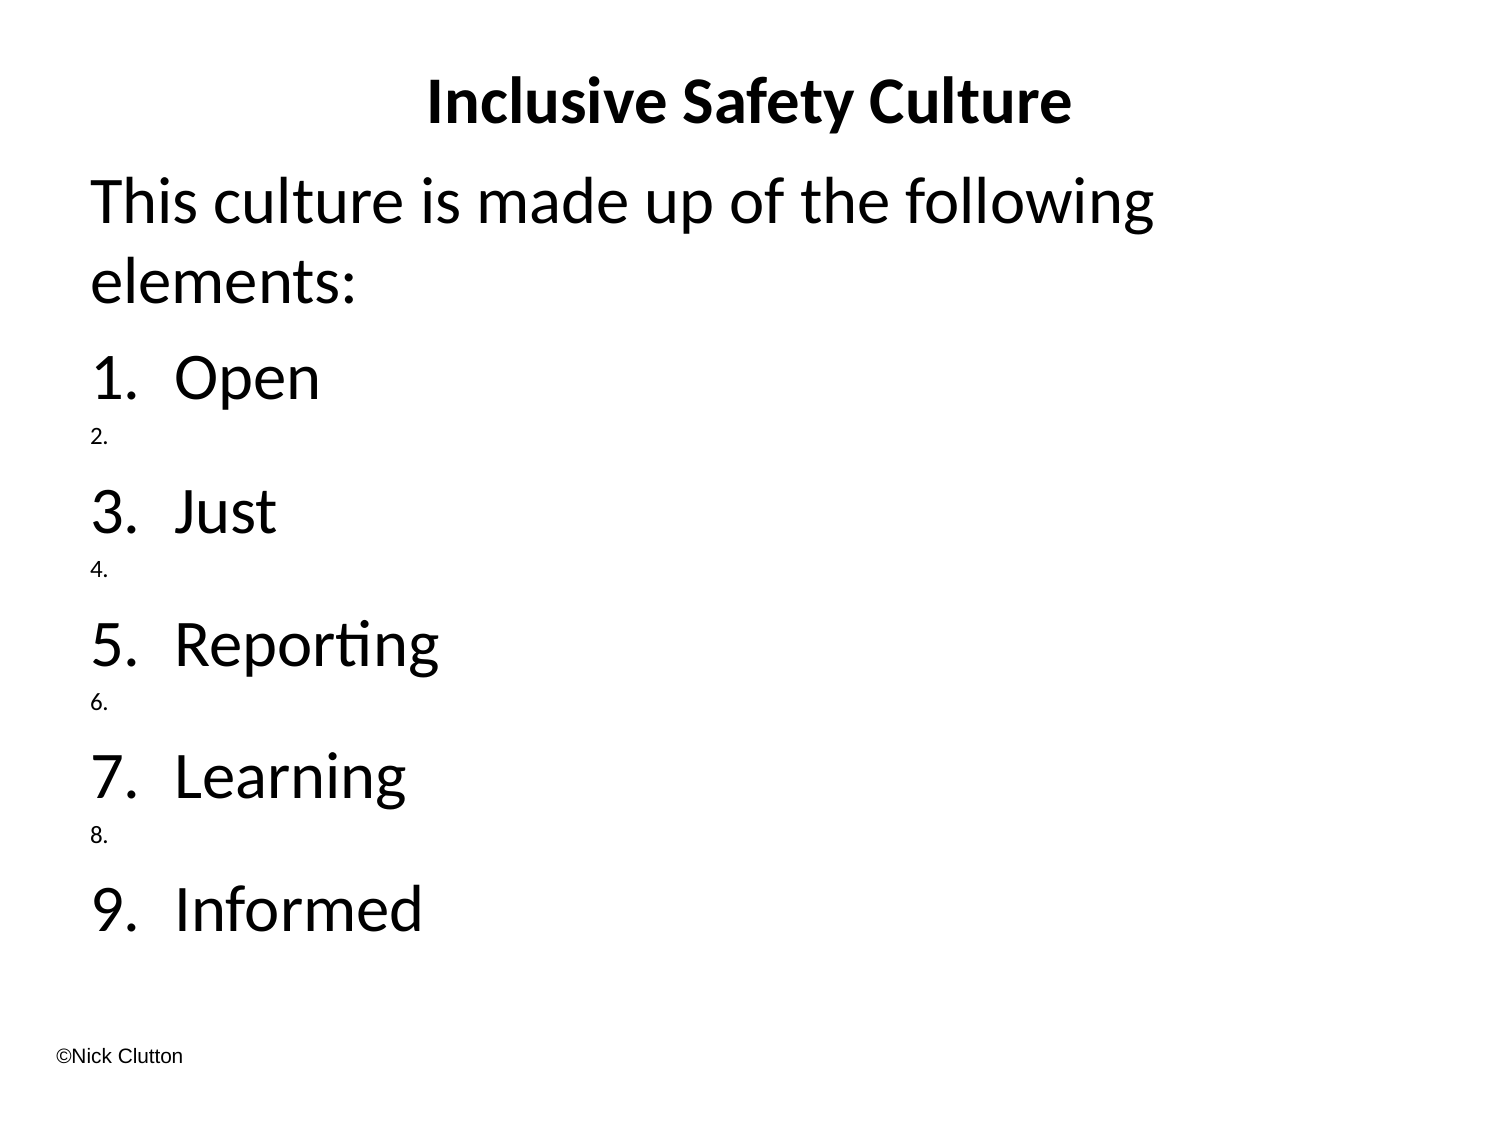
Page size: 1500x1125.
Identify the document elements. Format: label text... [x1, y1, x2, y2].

text_box ©Nick Clutton [41, 1035, 207, 1076]
title Inclusive Safety Culture [75, 45, 1426, 149]
list This culture is made up of the following elements: Open Just Reporting Learning Informed [75, 149, 1426, 1005]
